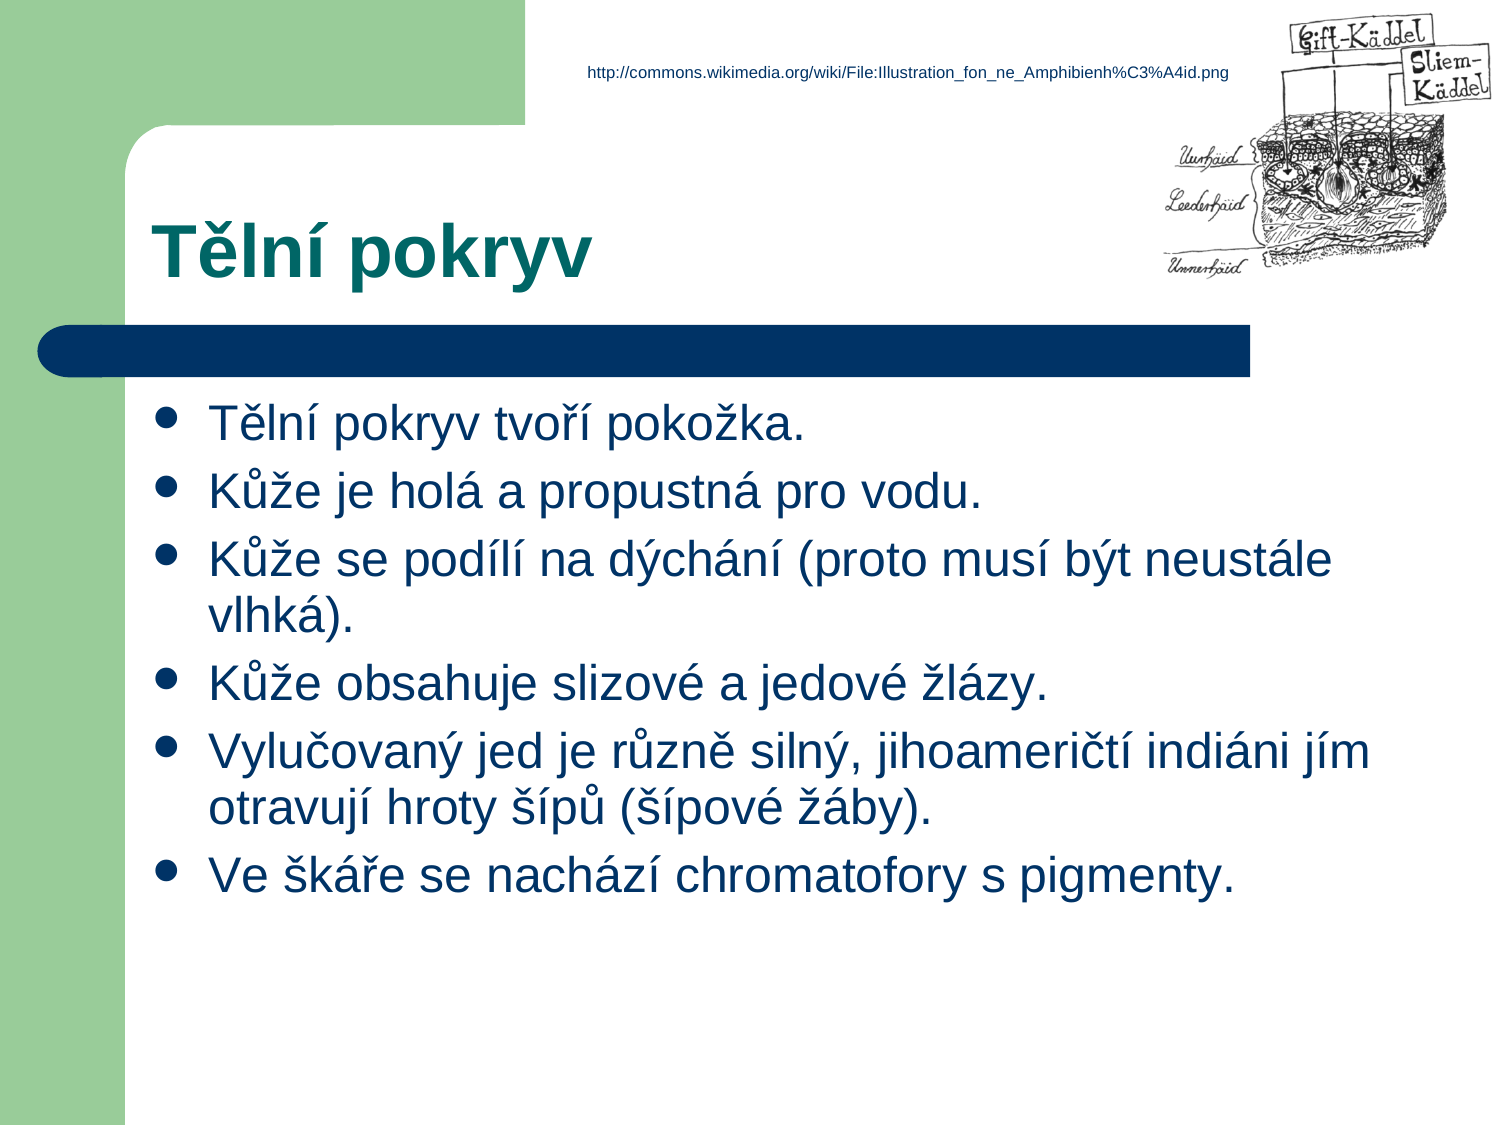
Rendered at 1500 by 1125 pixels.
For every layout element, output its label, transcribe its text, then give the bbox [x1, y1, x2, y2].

text_box http://commons.wikimedia.org/wiki/File:Illustration_fon_ne_Amphibienh%C3%A4id.png [572, 54, 1270, 91]
list Tělní pokryv tvoří pokožka. Kůže je holá a propustná pro vodu. Kůže se podílí na dýchání (proto musí být neustále vlhká). Kůže obsahuje slizové a jedové žlázy. Vylučovaný jed je různě silný, jihoameričtí indiáni jím otravují hroty šípů (šípové žáby). Ve škáře se nachází chromatofory s pigmenty. [137, 387, 1400, 999]
picture [1163, 0, 1500, 297]
title Tělní pokryv [136, 136, 1414, 301]
